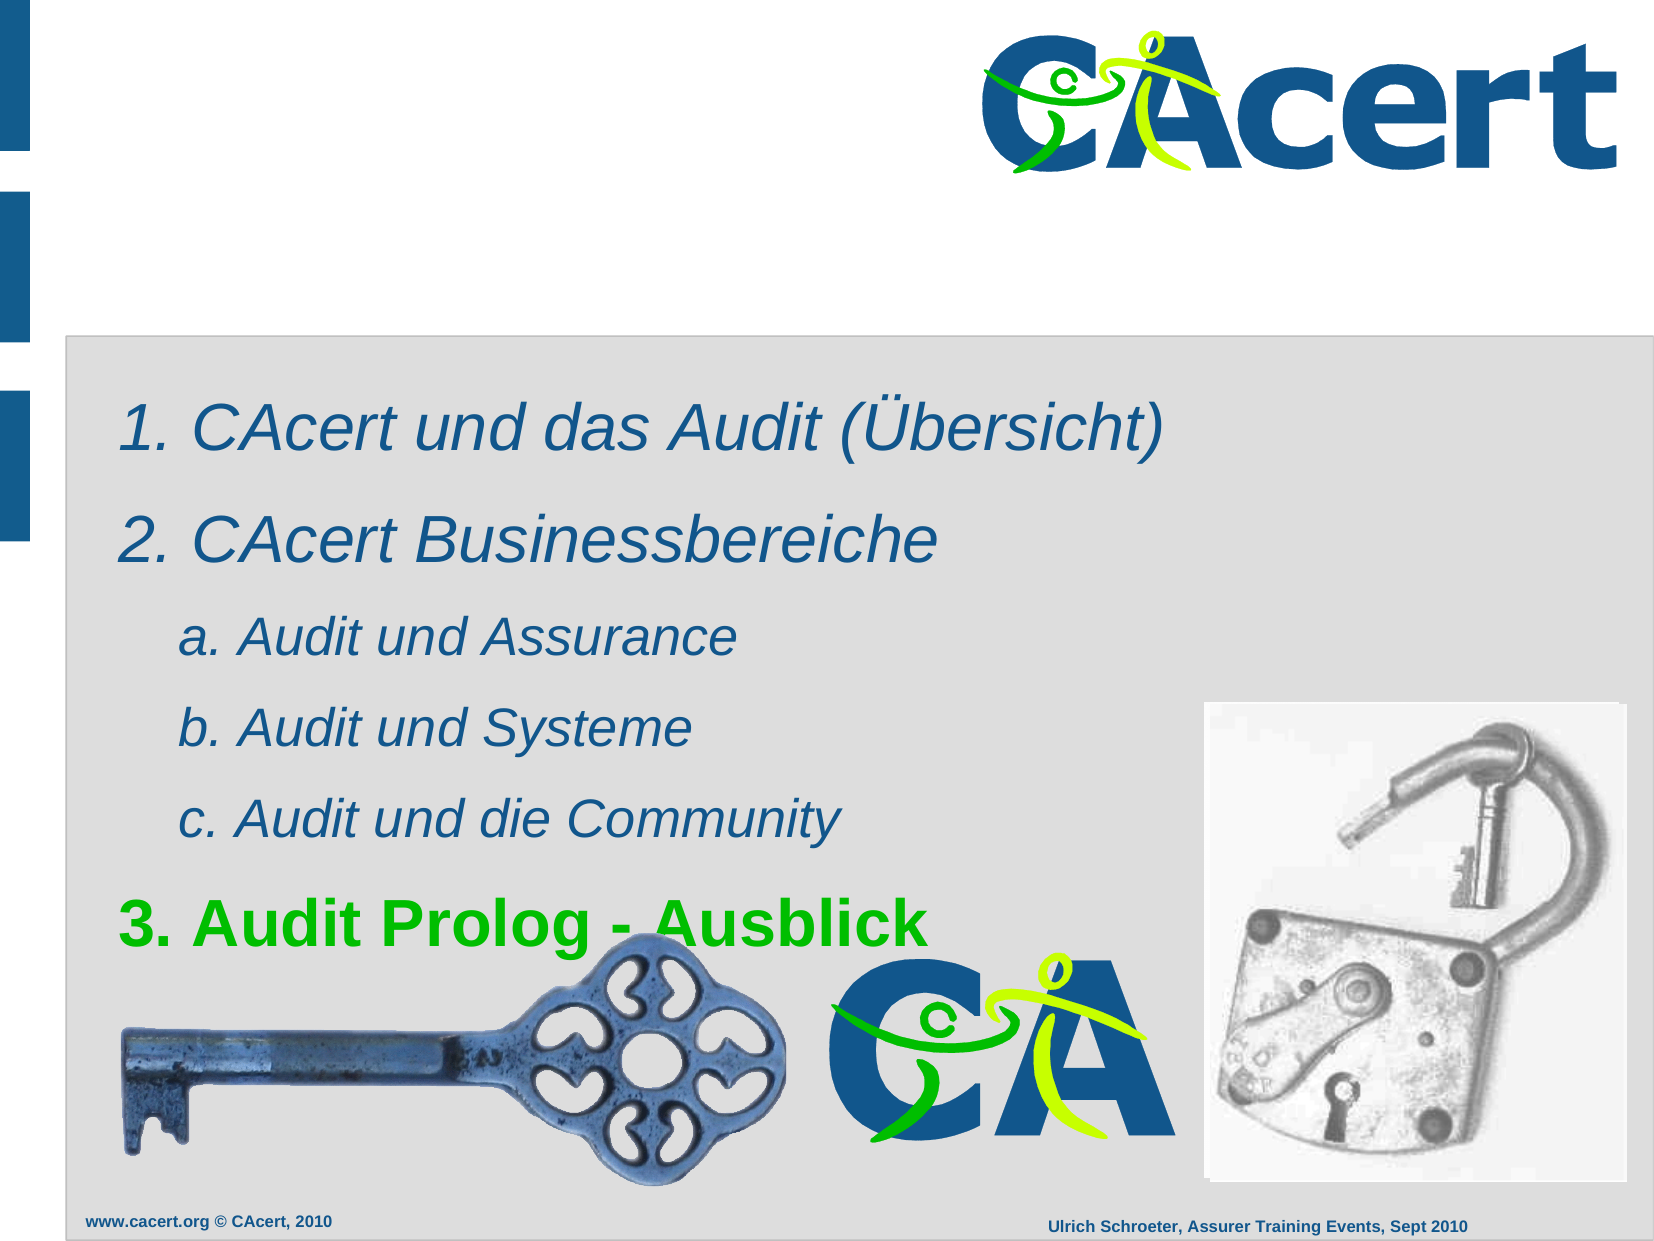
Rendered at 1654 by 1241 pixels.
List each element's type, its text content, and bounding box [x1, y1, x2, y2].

picture [826, 950, 1177, 1145]
picture [1204, 702, 1627, 1182]
picture [106, 915, 800, 1203]
title 1. CAcert und das Audit (Übersicht) 2. CAcert Businessbereiche a. Audit und Assurance b. Audit und Systeme c. Audit und die Community 3. Audit Prolog - Ausblick [118, 371, 1530, 942]
